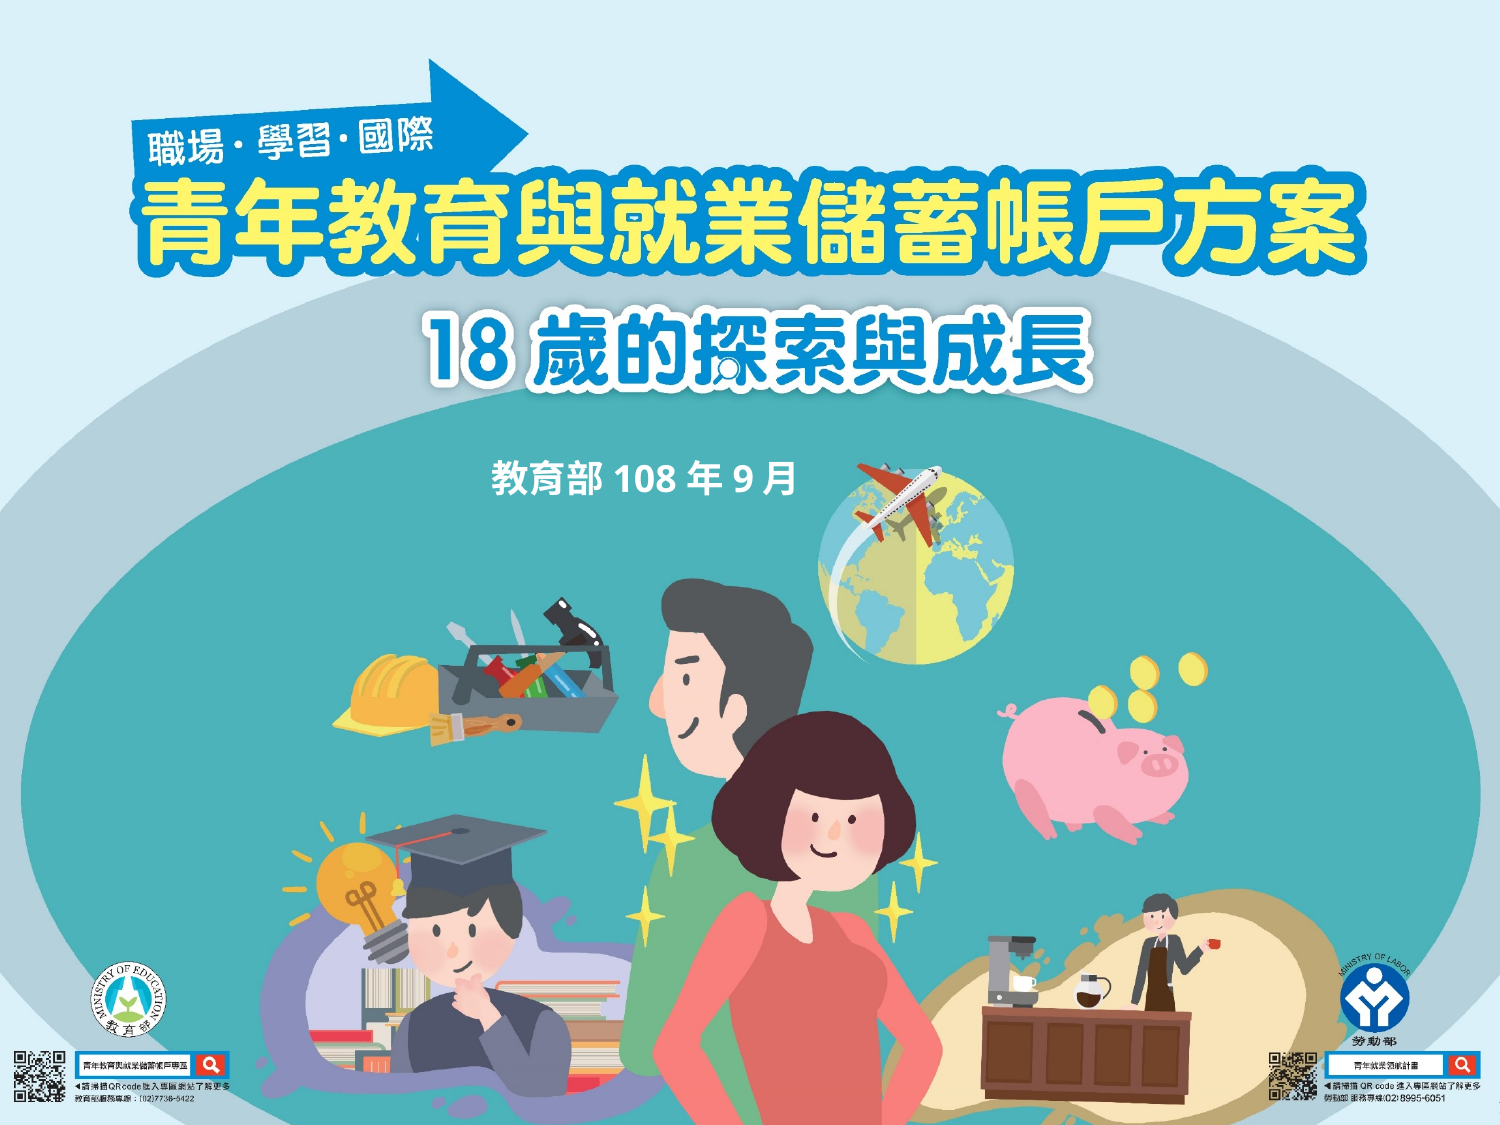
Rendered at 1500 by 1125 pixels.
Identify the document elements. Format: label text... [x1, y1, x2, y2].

picture [0, 0, 1500, 1125]
text_box 教育部108年9月 [439, 447, 853, 513]
